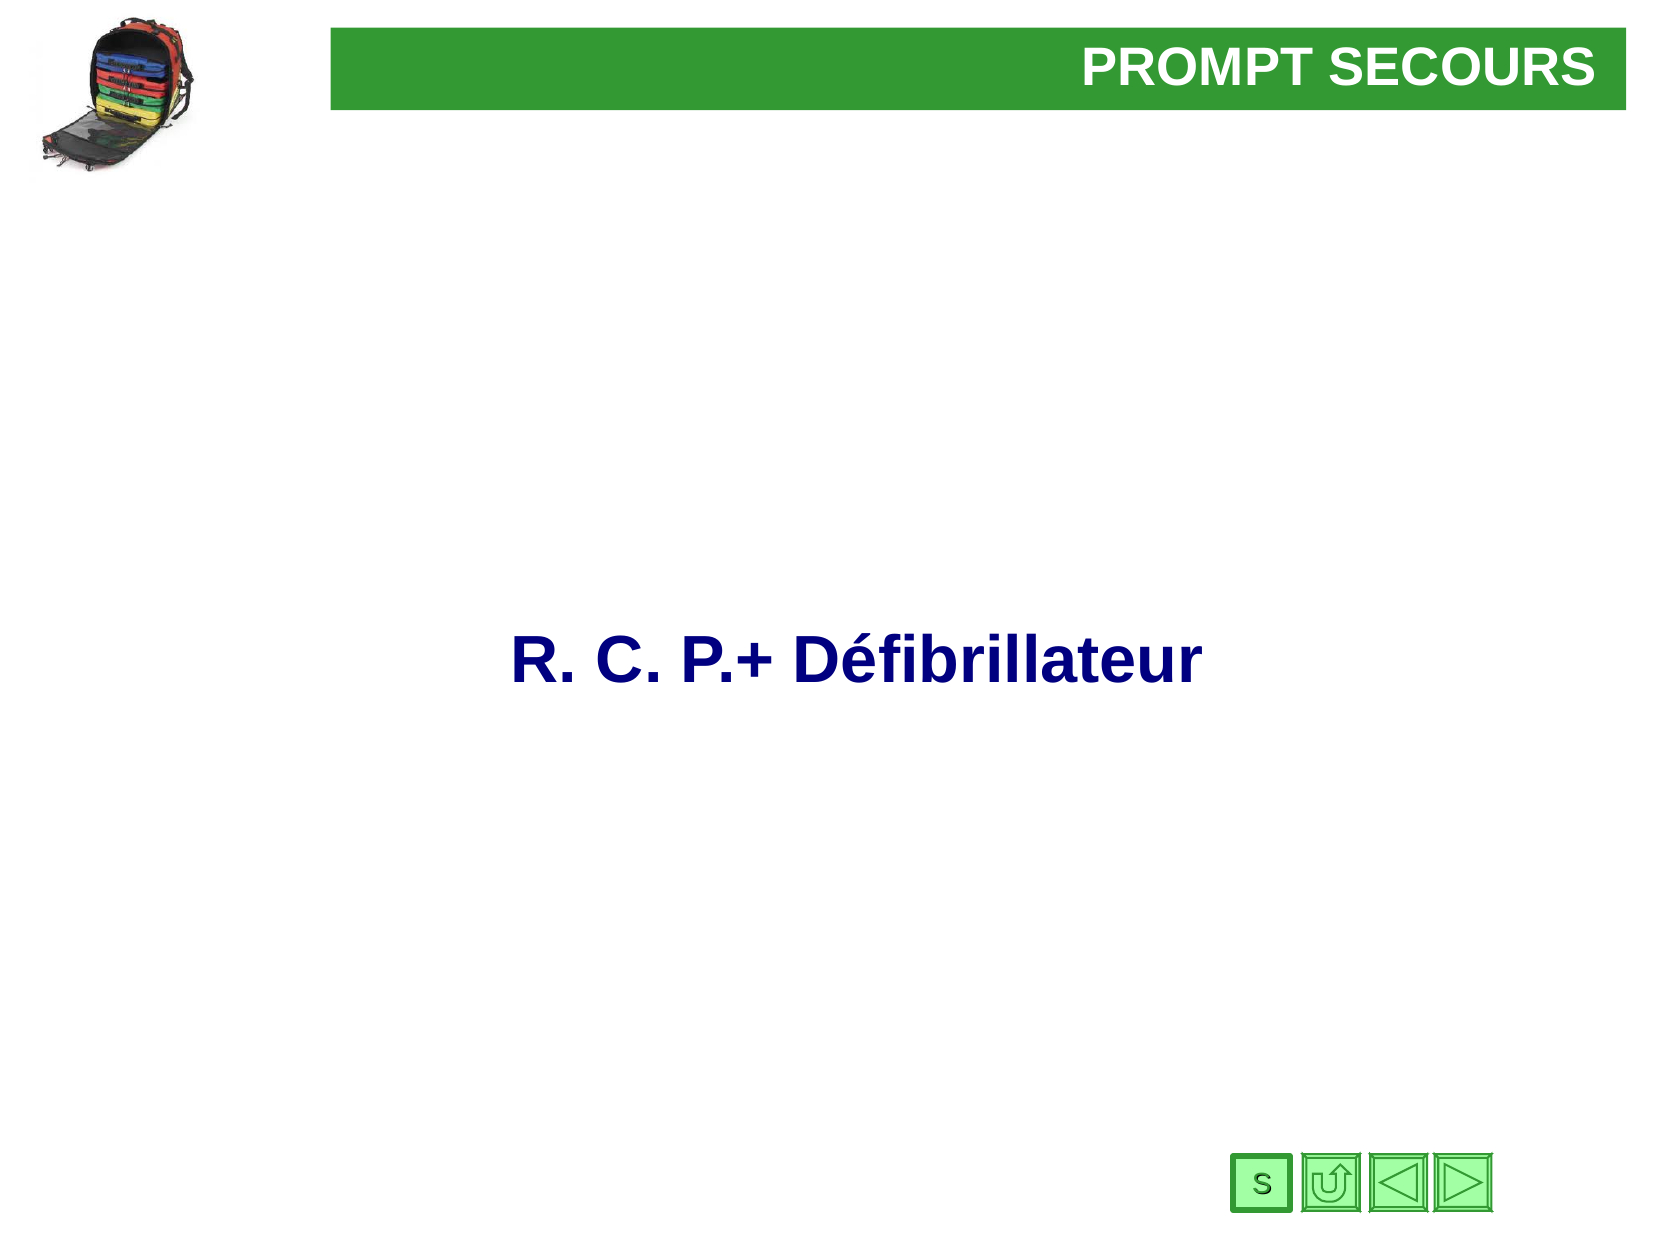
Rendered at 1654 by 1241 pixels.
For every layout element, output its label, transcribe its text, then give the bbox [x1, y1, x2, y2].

text_box PROMPT SECOURS [330, 23, 1628, 105]
picture [29, 5, 201, 183]
text_box R. C. P.+ Défibrillateur [157, 618, 1558, 702]
